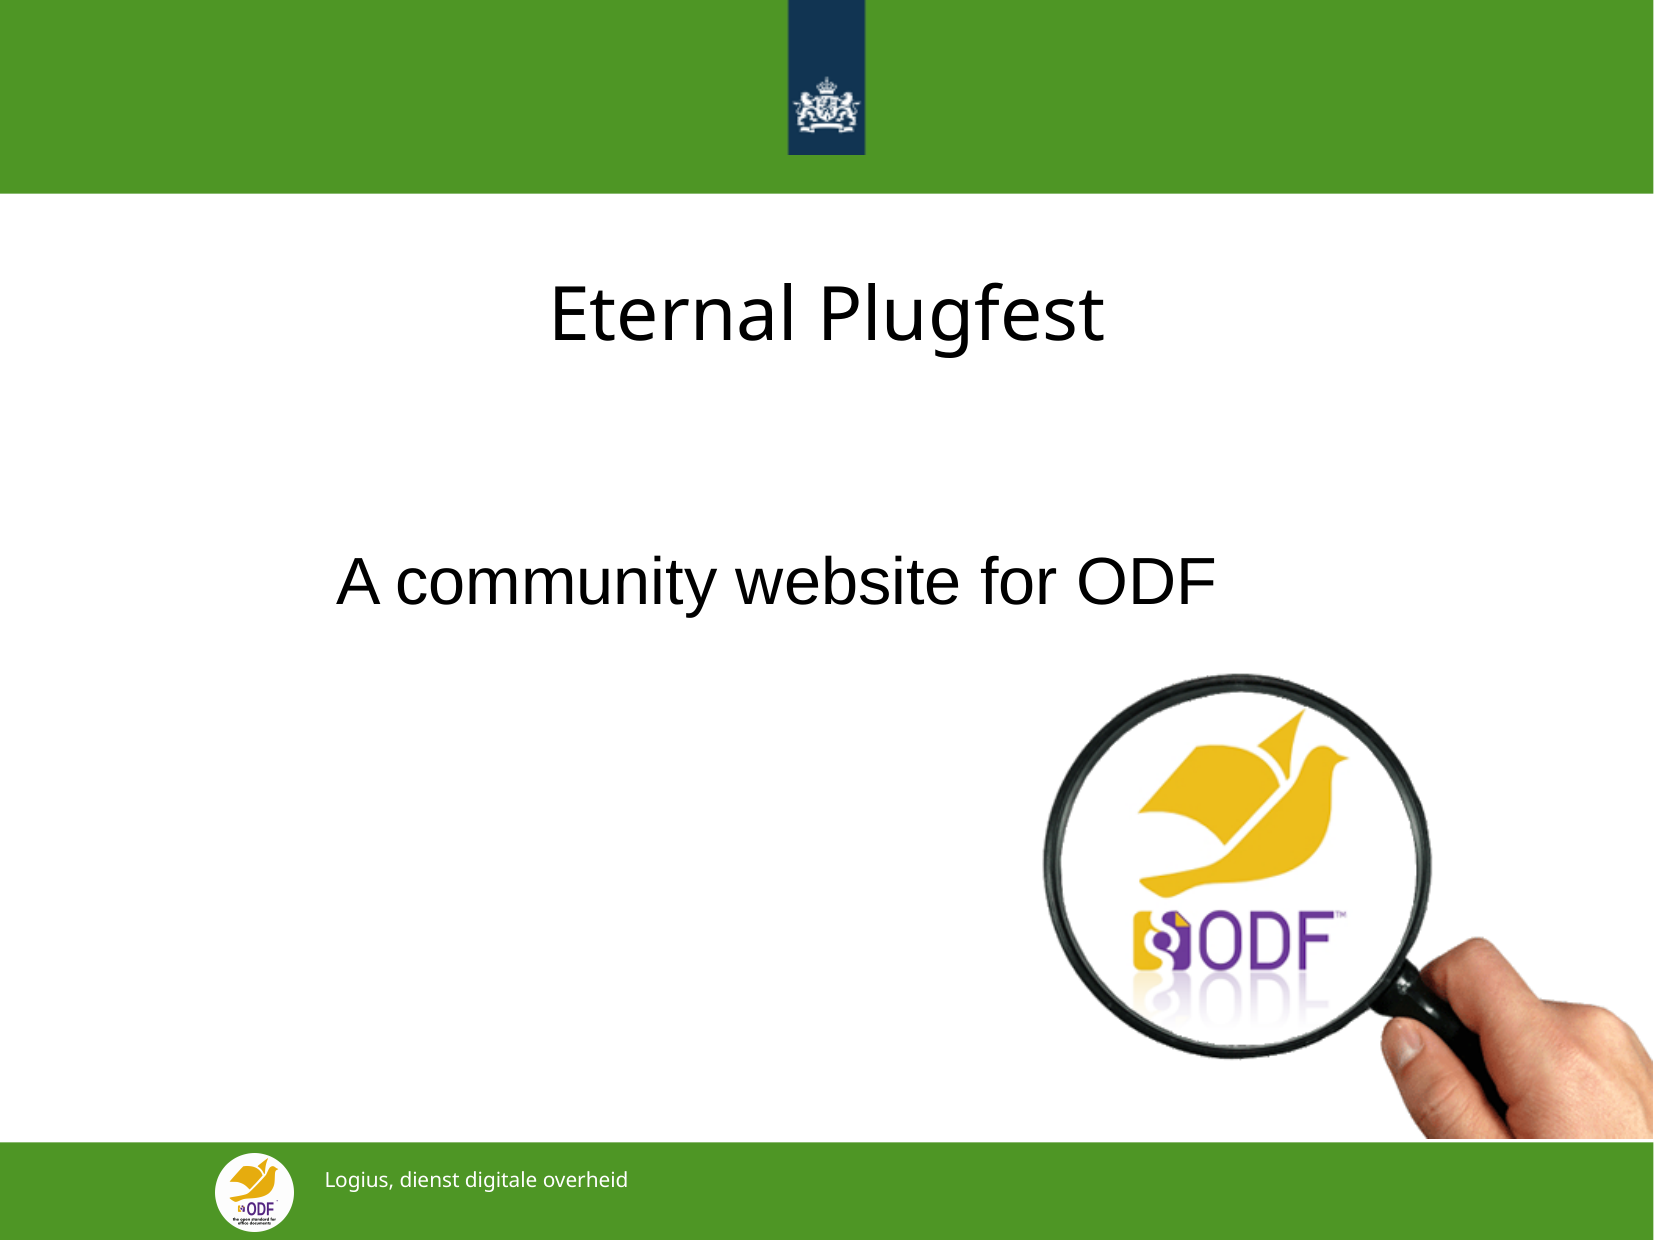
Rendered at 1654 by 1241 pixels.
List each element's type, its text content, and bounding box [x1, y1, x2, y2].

subtitle A community website for ODF [66, 195, 1488, 969]
picture [0, 0, 1654, 155]
picture [1027, 649, 1653, 1139]
picture [215, 1153, 294, 1232]
